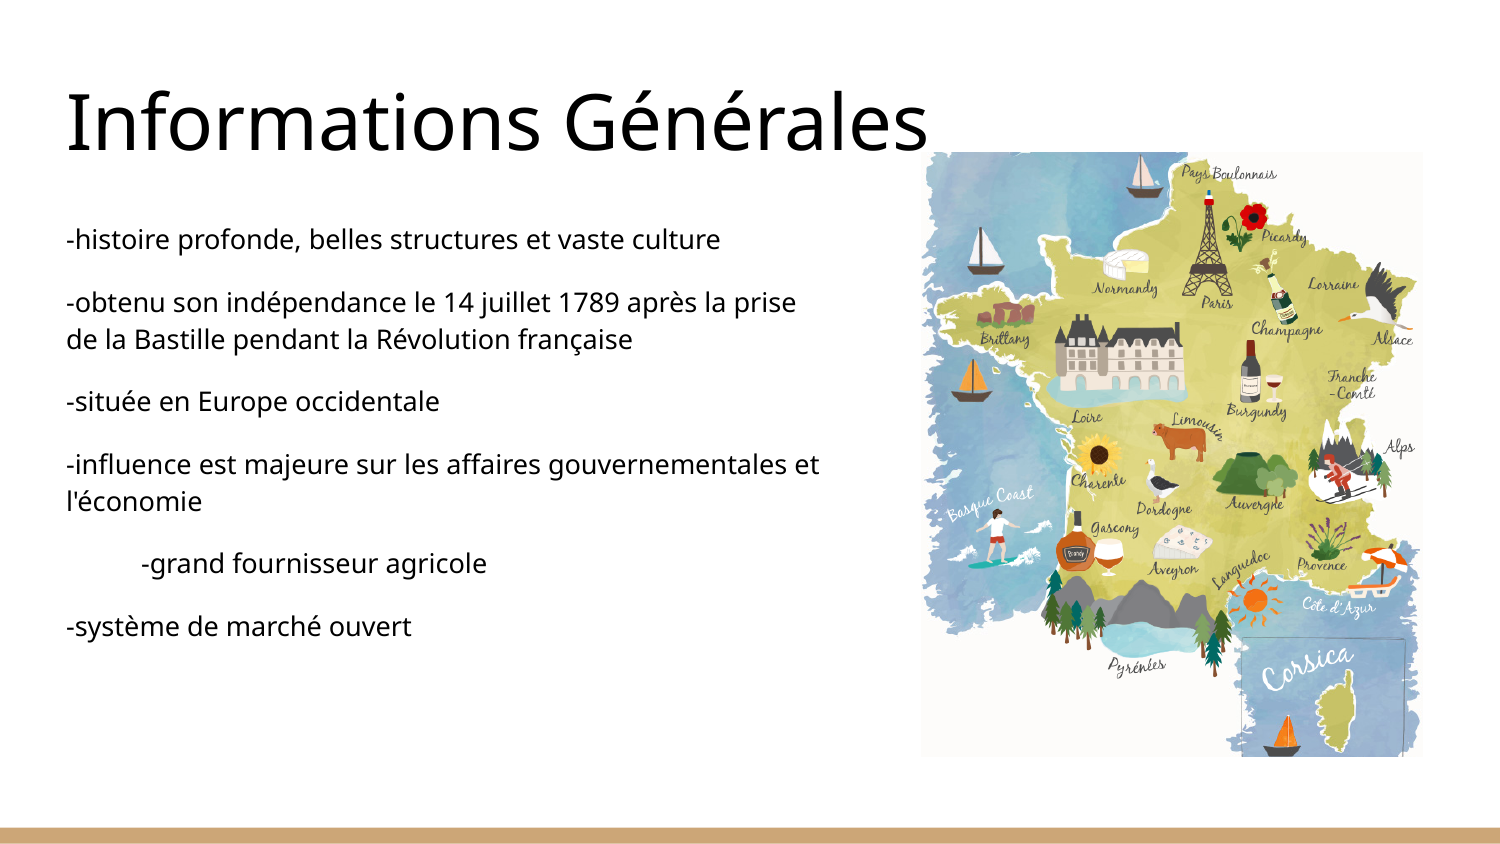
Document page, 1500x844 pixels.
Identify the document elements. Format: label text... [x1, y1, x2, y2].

title Informations Générales [51, 51, 1449, 189]
list -histoire profonde, belles structures et vaste culture -obtenu son indépendance le 14 juillet 1789 après la prise de la Bastille pendant la Révolution française -située en Europe occidentale -influence est majeure sur les affaires gouvernementales et l'économie -grand fournisseur agricole -système de marché ouvert [51, 202, 836, 799]
picture [849, 152, 1464, 757]
